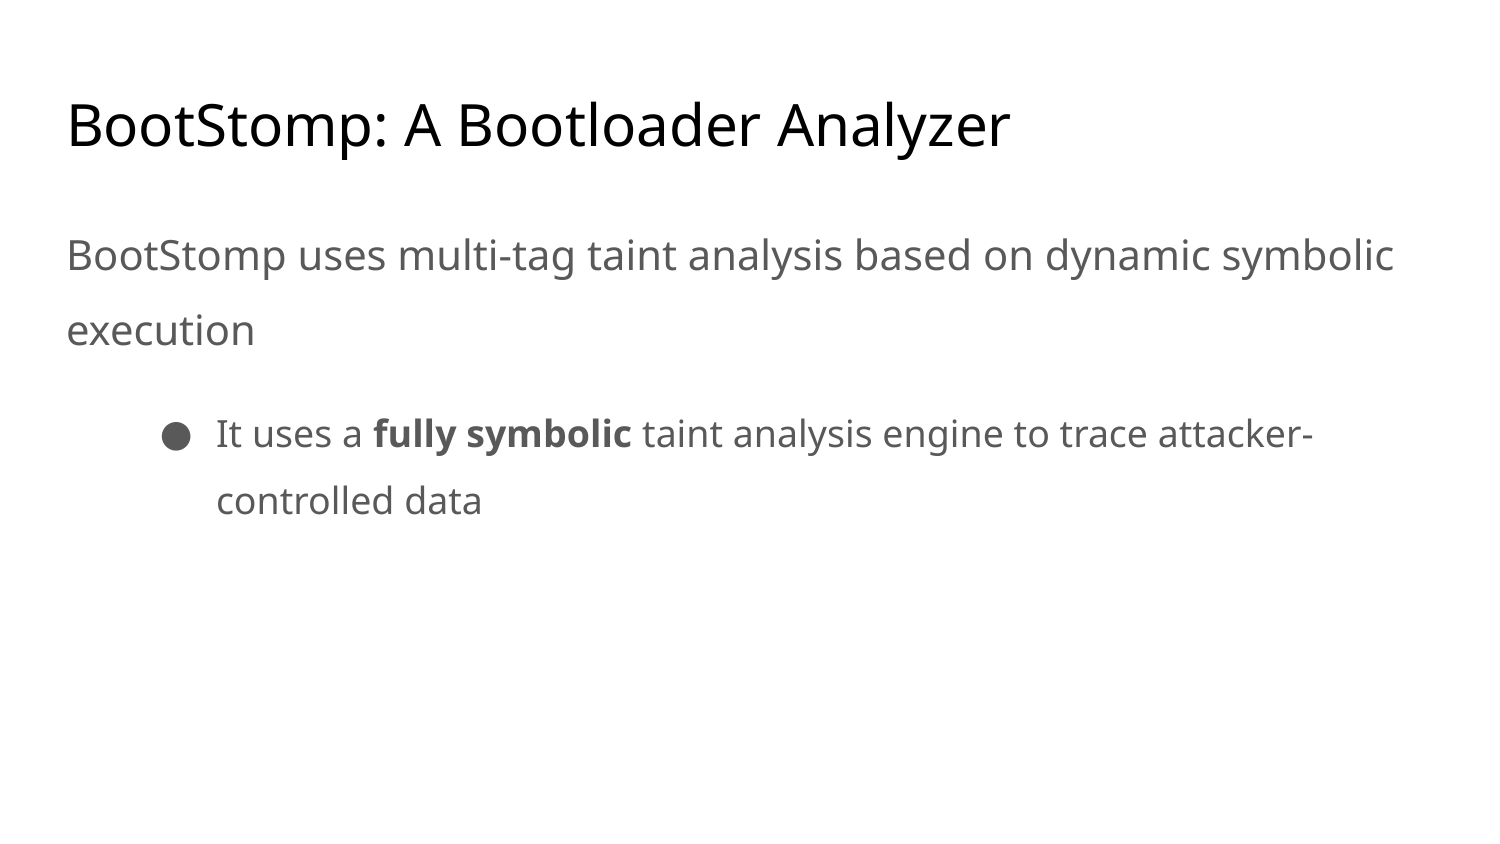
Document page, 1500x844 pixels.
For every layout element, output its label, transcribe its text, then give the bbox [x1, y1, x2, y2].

title BootStomp: A Bootloader Analyzer [51, 72, 1449, 167]
list BootStomp uses multi-tag taint analysis based on dynamic symbolic execution It uses a fully symbolic taint analysis engine to trace attacker-controlled data [51, 189, 1449, 750]
